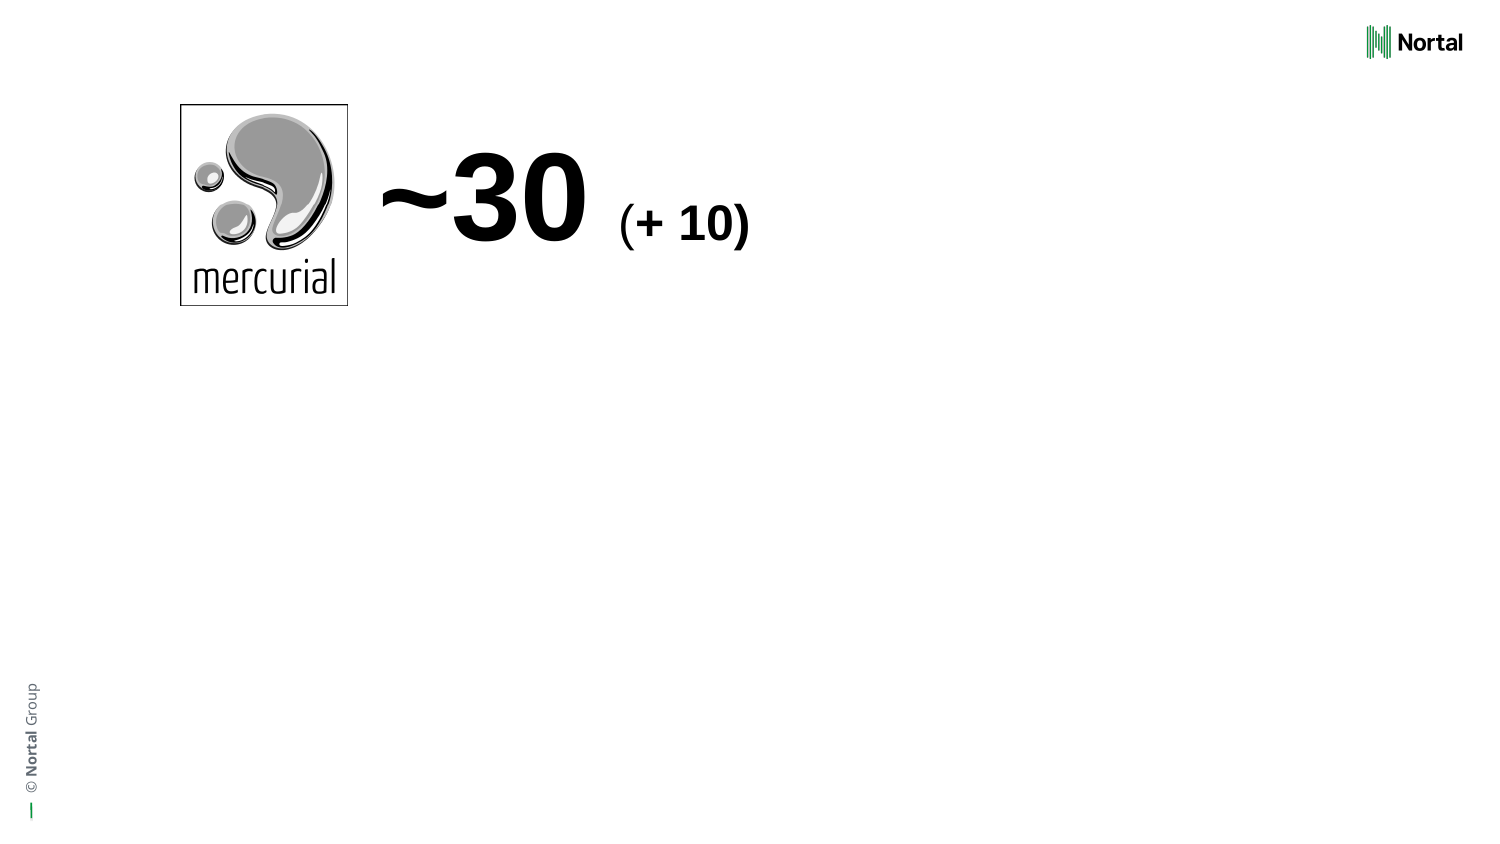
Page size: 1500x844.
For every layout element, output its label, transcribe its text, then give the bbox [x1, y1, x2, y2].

text_box ~30 (+ 10) [363, 120, 766, 275]
picture [180, 104, 348, 306]
